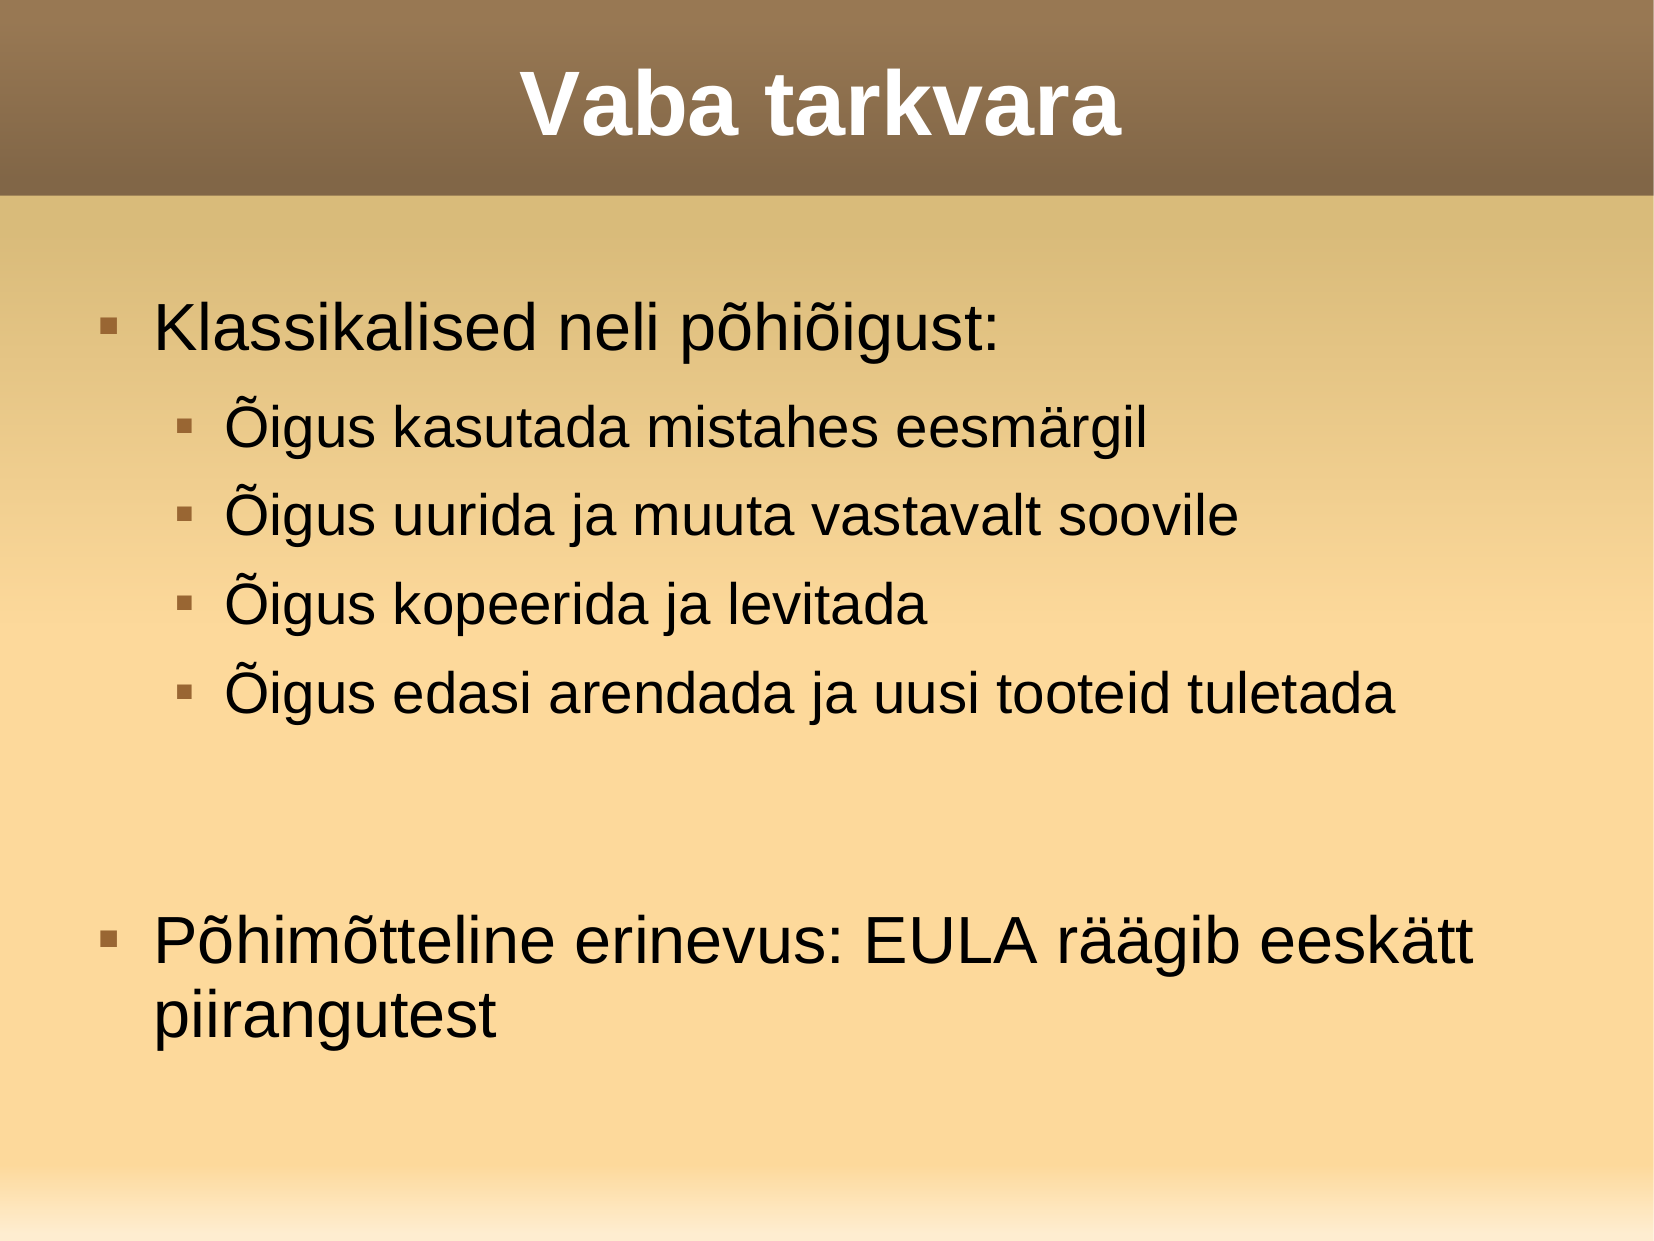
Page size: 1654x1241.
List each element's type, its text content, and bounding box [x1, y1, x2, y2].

title Vaba tarkvara [76, 7, 1565, 200]
list Klassikalised neli põhiõigust: Õigus kasutada mistahes eesmärgil Õigus uurida ja muuta vastavalt soovile Õigus kopeerida ja levitada Õigus edasi arendada ja uusi tooteid tuletada Põhimõtteline erinevus: EULA räägib eeskätt piirangutest [82, 290, 1571, 1094]
picture [0, 0, 1654, 1241]
